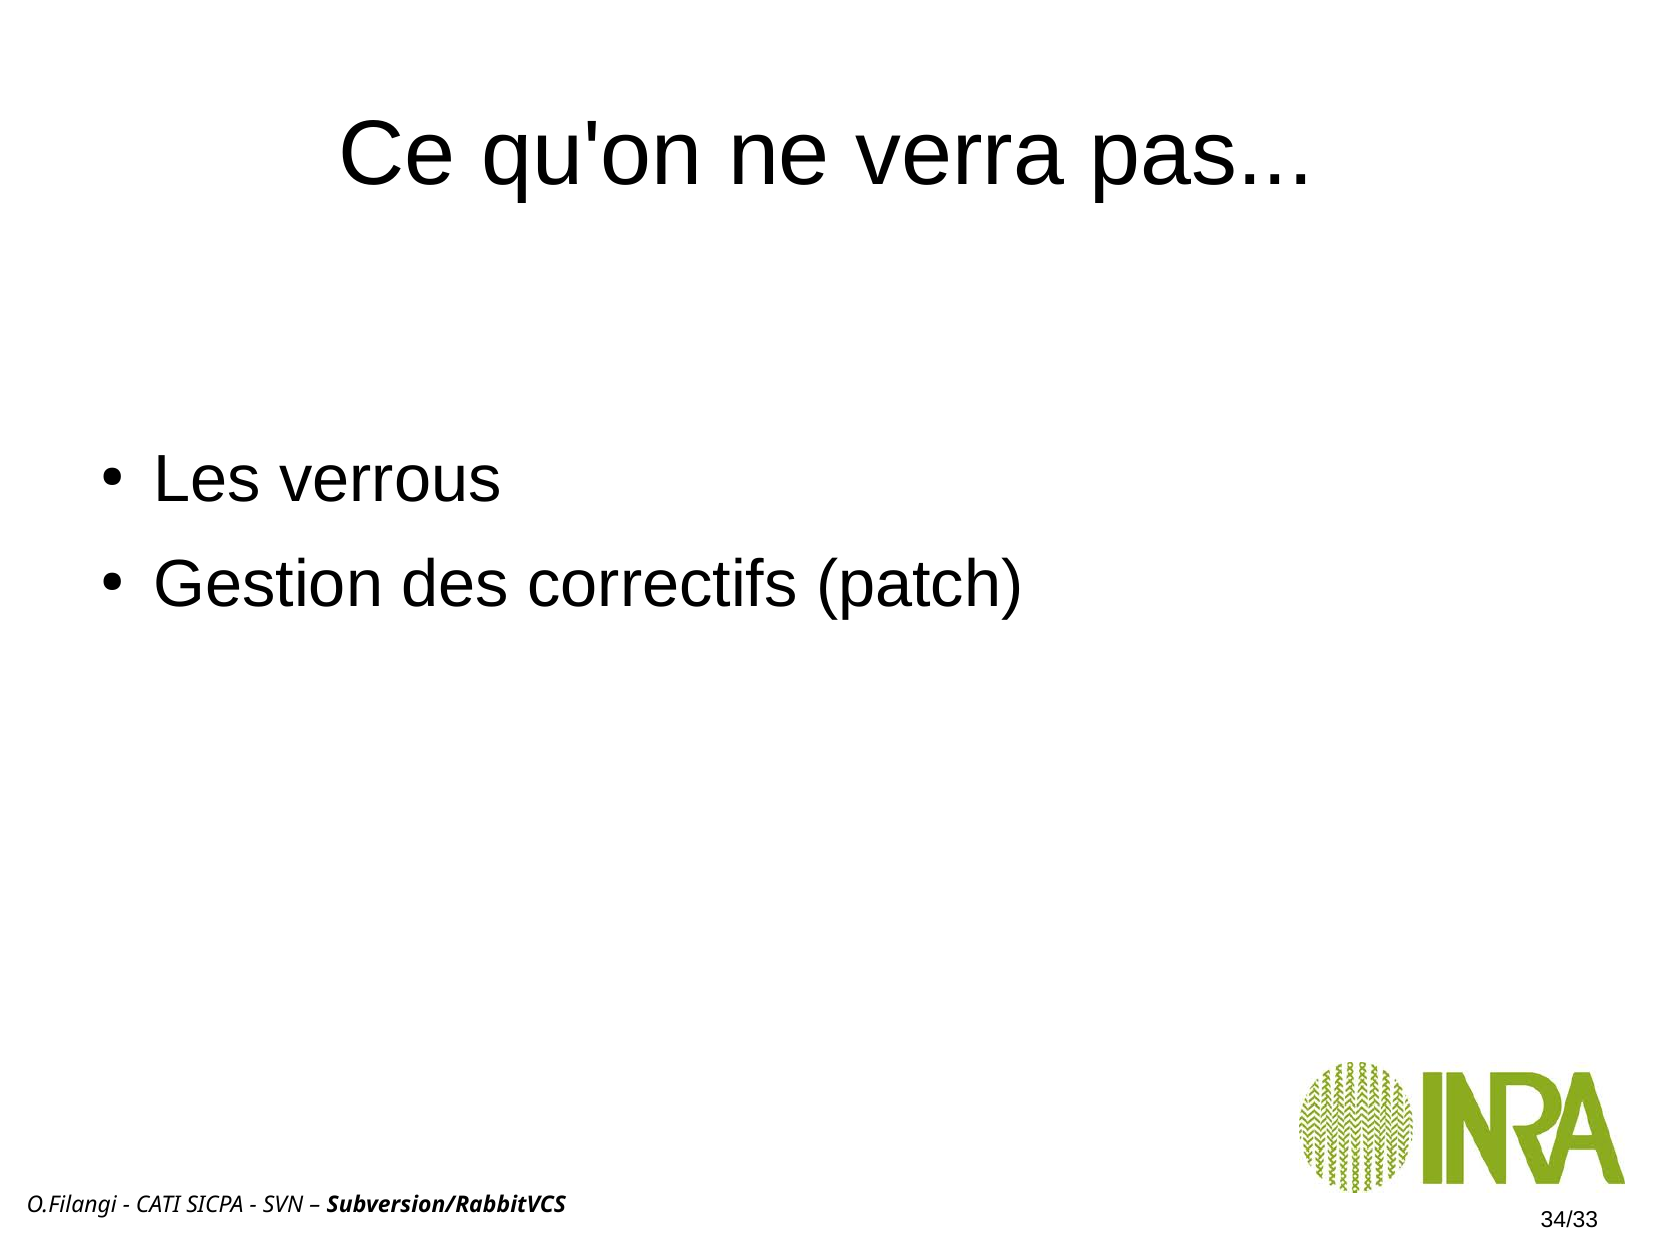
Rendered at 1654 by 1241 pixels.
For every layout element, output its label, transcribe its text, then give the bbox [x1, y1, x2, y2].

title Ce qu'on ne verra pas... [82, 49, 1571, 257]
list Les verrous Gestion des correctifs (patch) [82, 441, 1571, 958]
text_box O.Filangi - CATI SICPA - SVN – Subversion/RabbitVCS [5, 1181, 611, 1227]
picture [1299, 1062, 1625, 1193]
text_box <numéro>/34 [1525, 1199, 1654, 1241]
